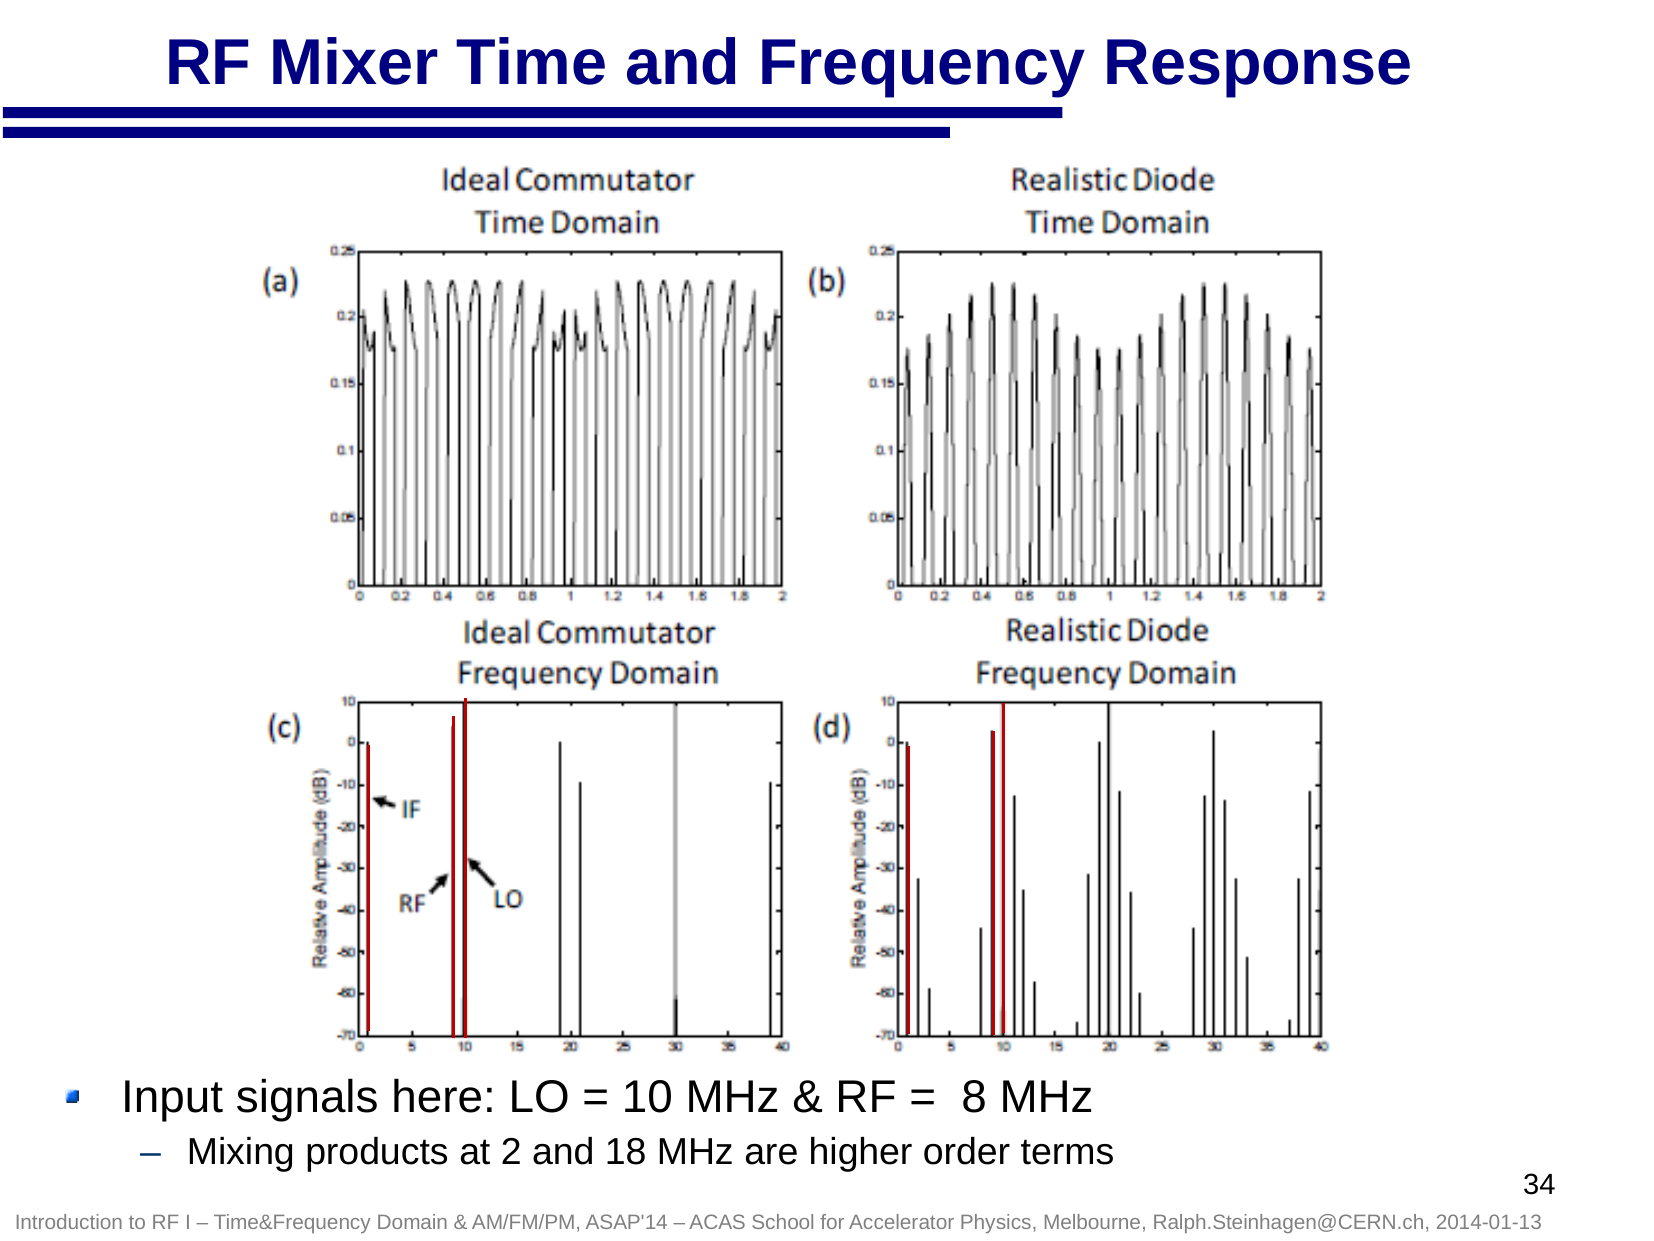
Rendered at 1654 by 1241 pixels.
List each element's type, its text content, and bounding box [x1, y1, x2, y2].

title RF Mixer Time and Frequency Response [165, 0, 1586, 124]
picture [244, 158, 1351, 1070]
list Input signals here: LO = 10 MHz & RF = 8 MHz Mixing products at 2 and 18 MHz are higher order terms [65, 1070, 1628, 1205]
text_box <number> [1184, 1205, 1571, 1216]
